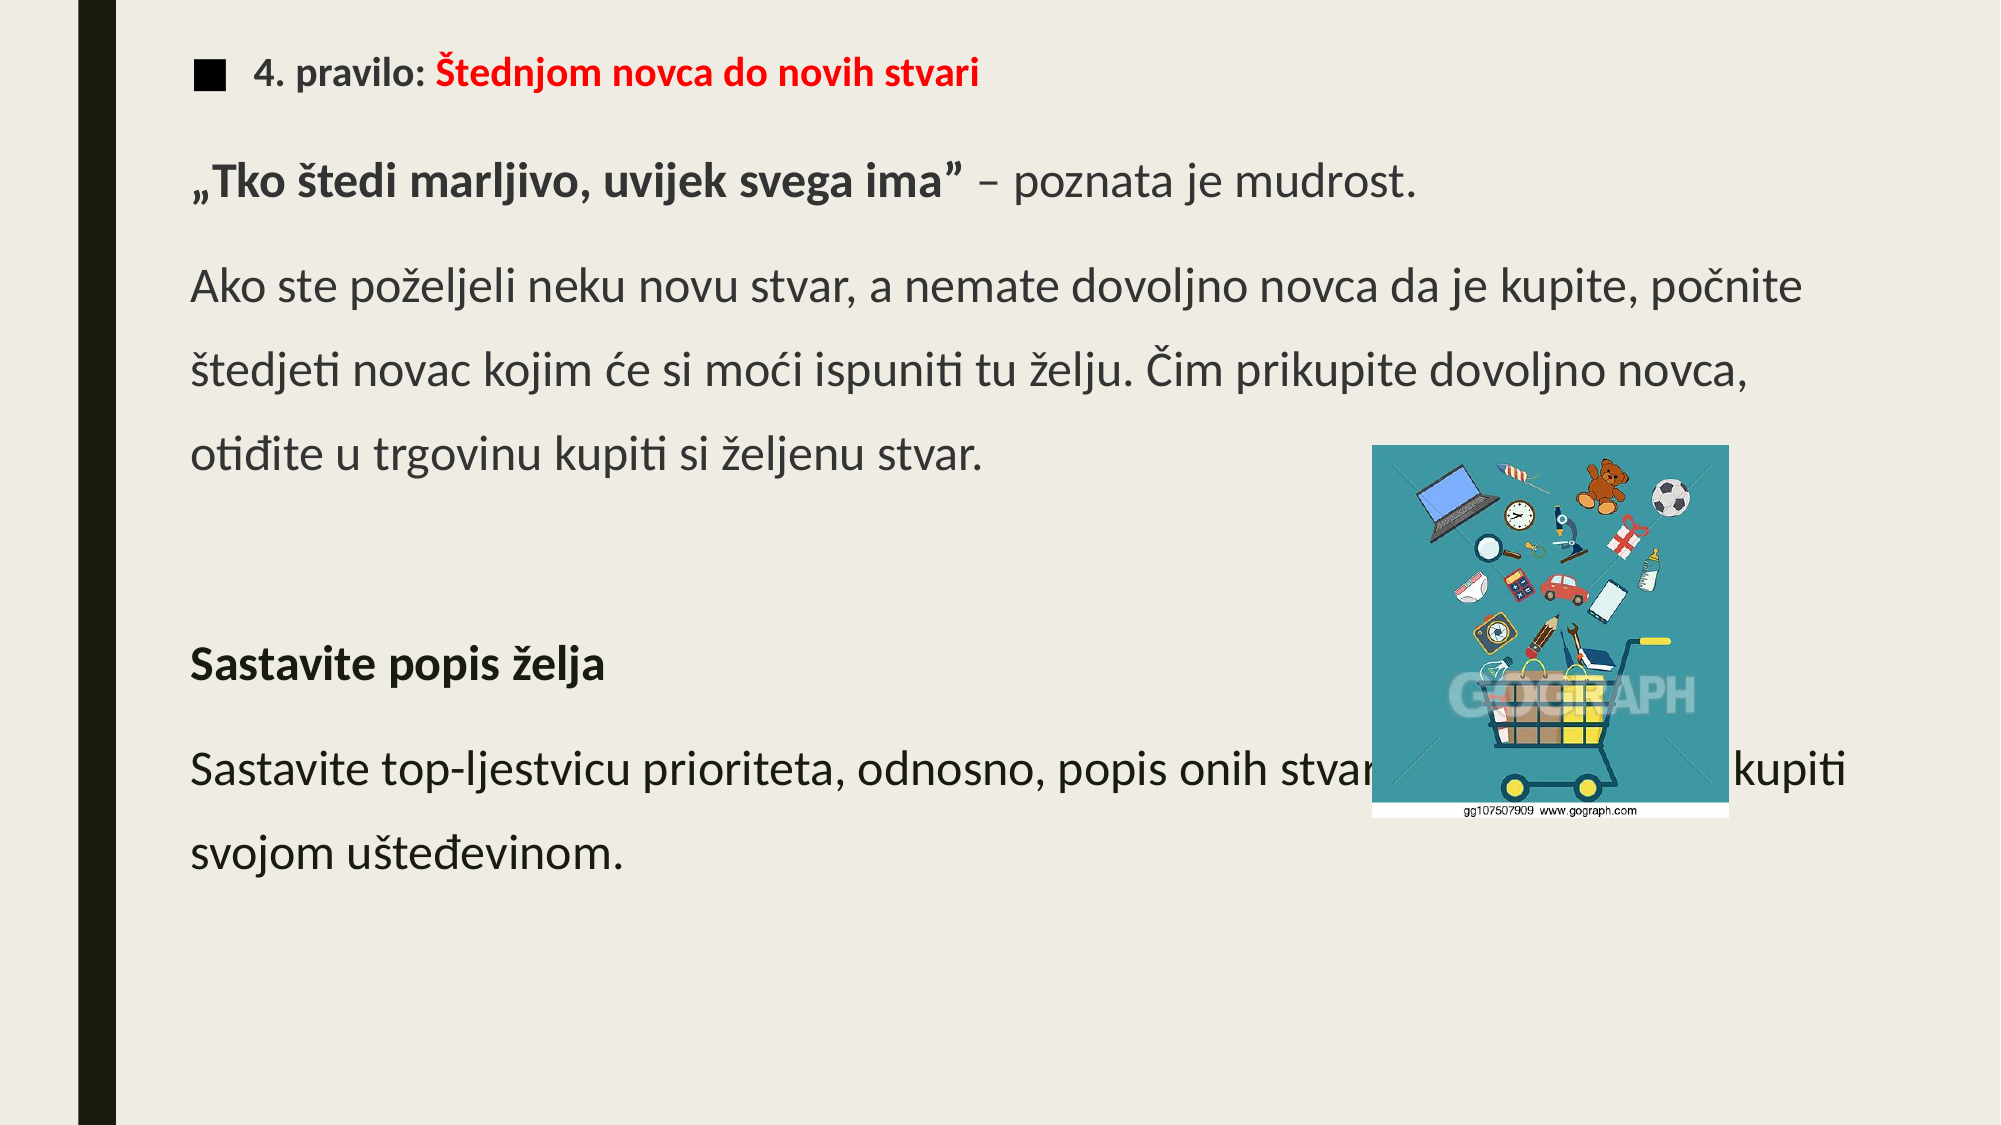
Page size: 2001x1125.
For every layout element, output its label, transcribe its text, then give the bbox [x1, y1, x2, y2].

picture [1372, 445, 1729, 818]
list 4. pravilo: Štednjom novca do novih stvari „Tko štedi marljivo, uvijek svega ima” – poznata je mudrost. Ako ste poželjeli neku novu stvar, a nemate dovoljno novca da je kupite, počnite štedjeti novac kojim će si moći ispuniti tu želju. Čim prikupite dovoljno novca, otiđite u trgovinu kupiti si željenu stvar. Sastavite popis želja Sastavite top-ljestvicu prioriteta, odnosno, popis onih stvari koje biste željeli kupiti svojom ušteđevinom. [175, 45, 1892, 1066]
